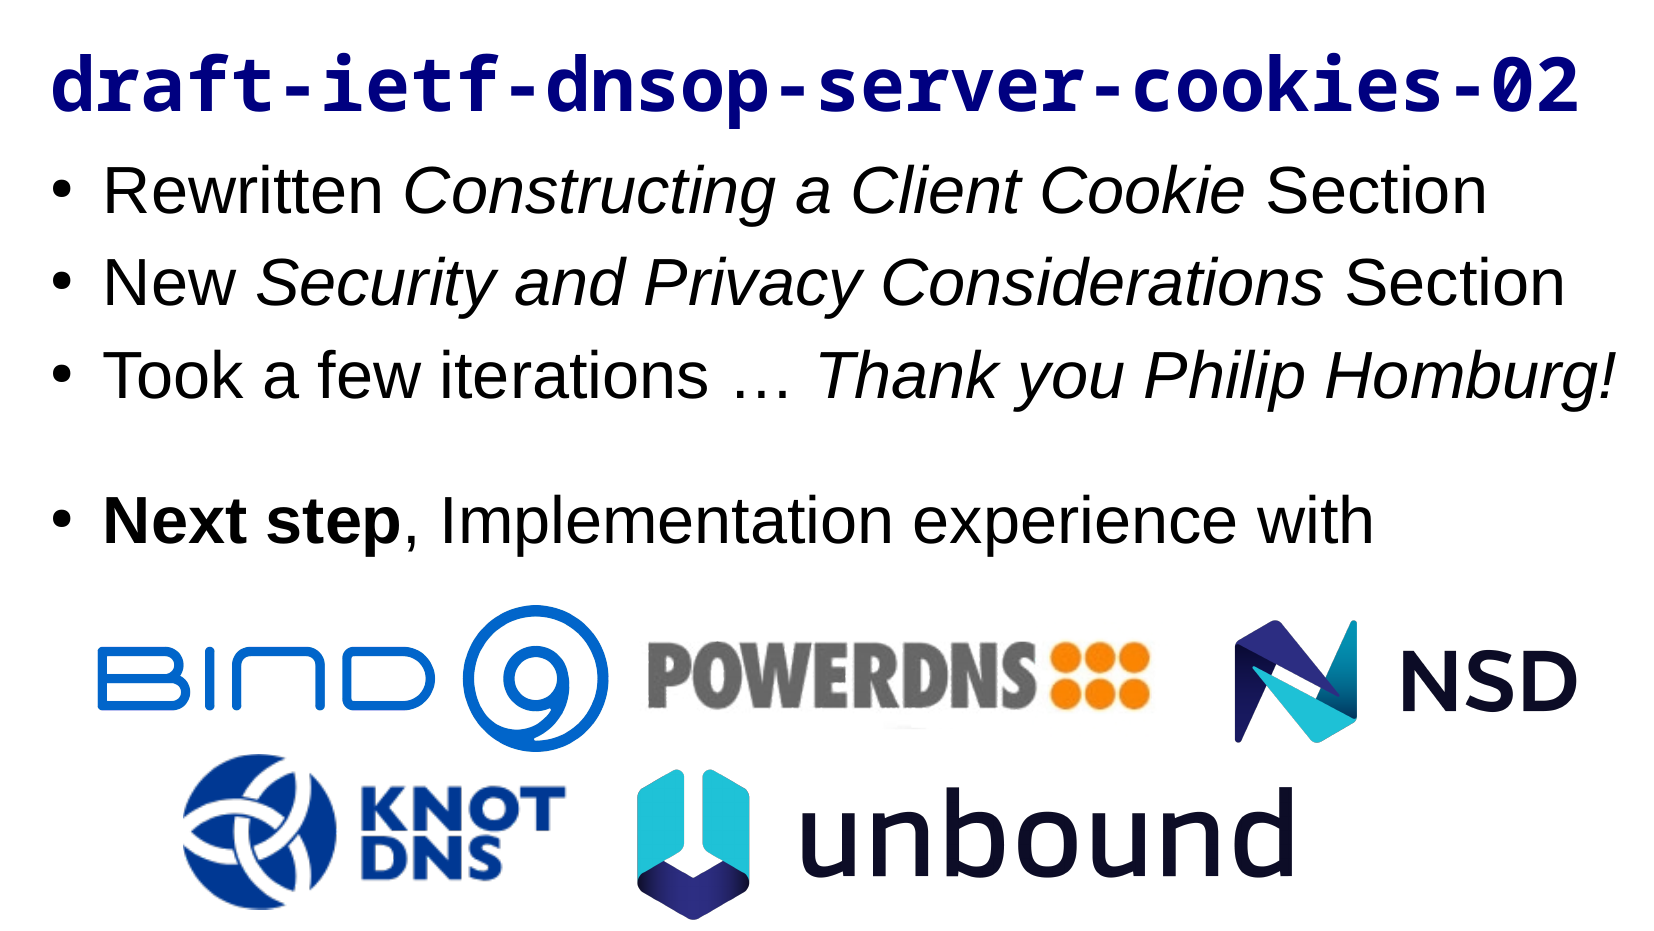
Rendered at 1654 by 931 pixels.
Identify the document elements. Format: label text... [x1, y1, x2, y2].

picture [97, 560, 1648, 931]
text_box draft-ietf-dnsop-server-cookies-02 [35, 23, 1607, 119]
list Rewritten Constructing a Client Cookie Section New Security and Privacy Considerations Section Took a few iterations … Thank you Philip Homburg! Next step, Implementation experience with [32, 152, 1630, 693]
